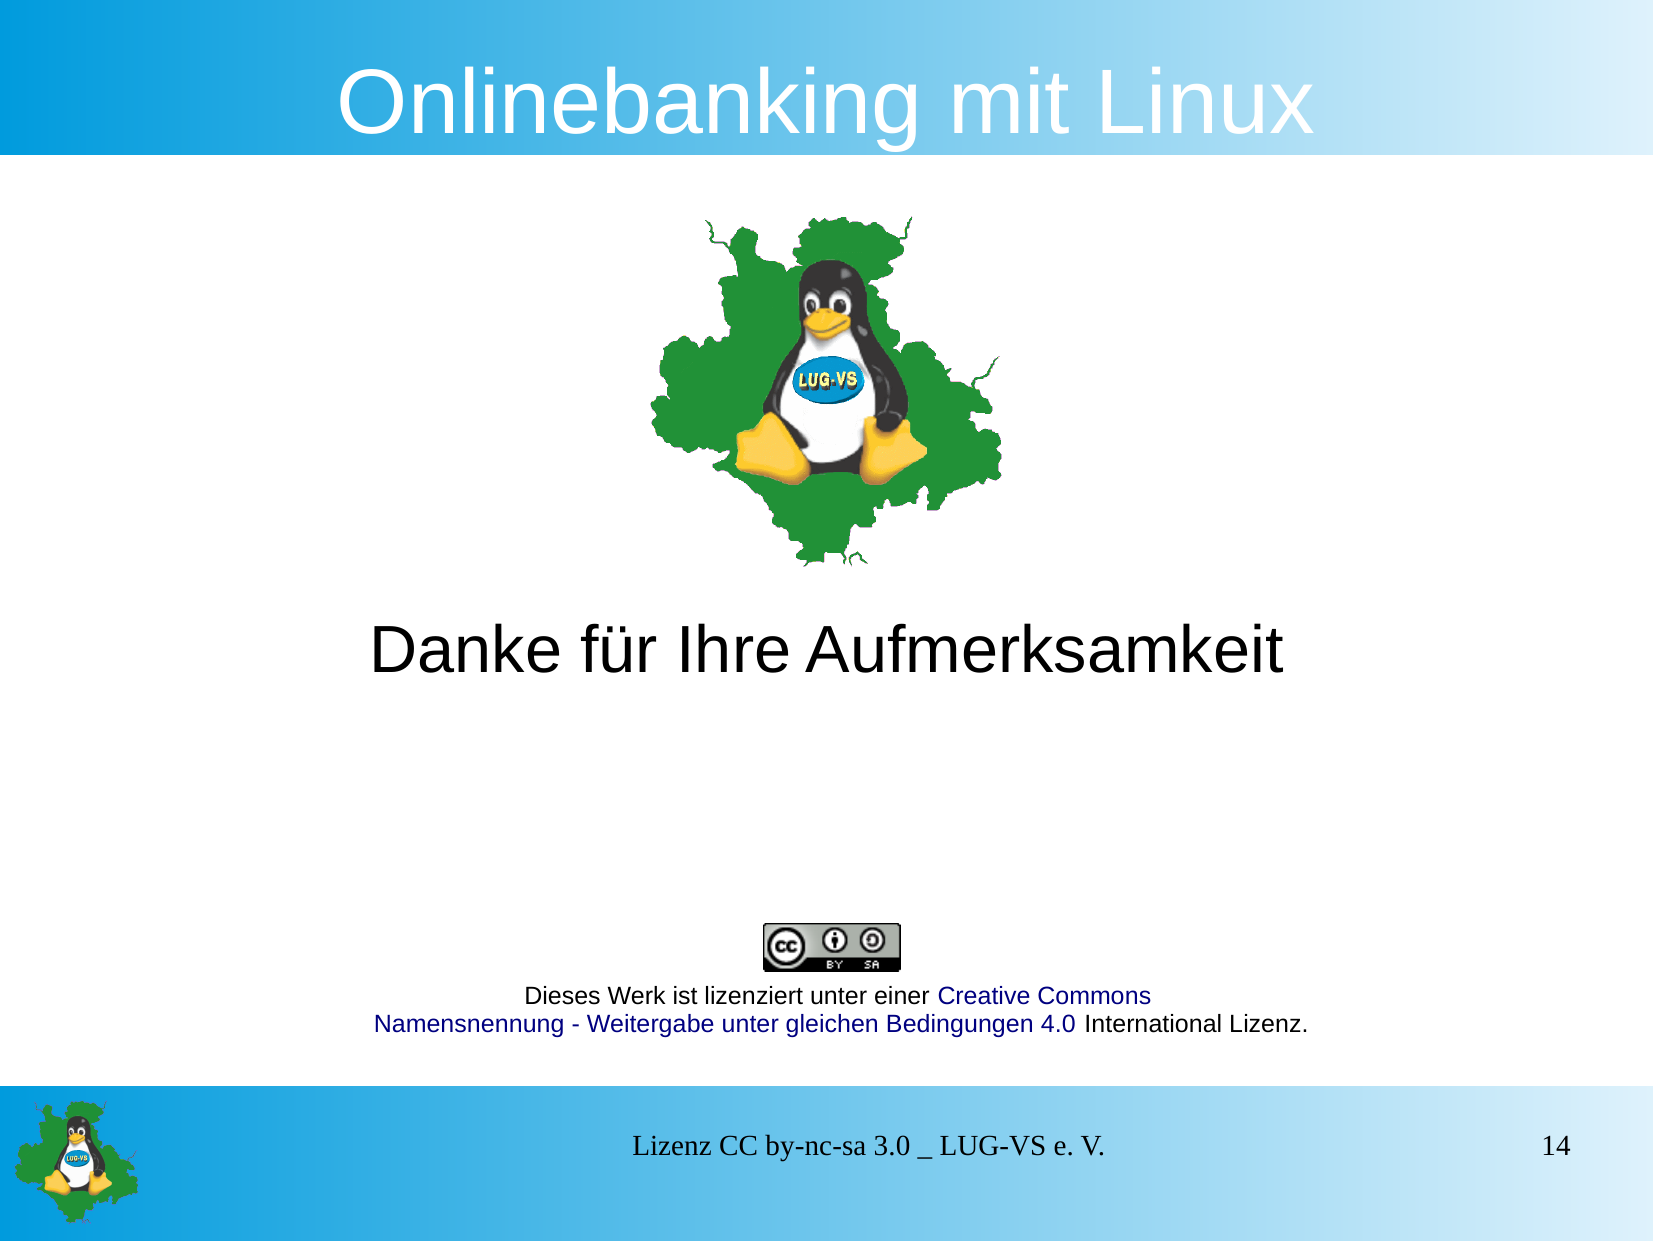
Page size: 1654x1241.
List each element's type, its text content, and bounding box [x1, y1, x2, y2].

picture [16, 1086, 142, 1241]
subtitle Danke für Ihre Aufmerksamkeit [82, 290, 1571, 1010]
picture [763, 923, 901, 972]
text_box Dieses Werk ist lizenziert unter einer Creative Commons Namensnennung - Weitergabe unter gleichen Bedingungen 4.0 International Lizenz. [354, 974, 1329, 1046]
picture [640, 206, 1013, 569]
title Onlinebanking mit Linux [82, 49, 1571, 155]
